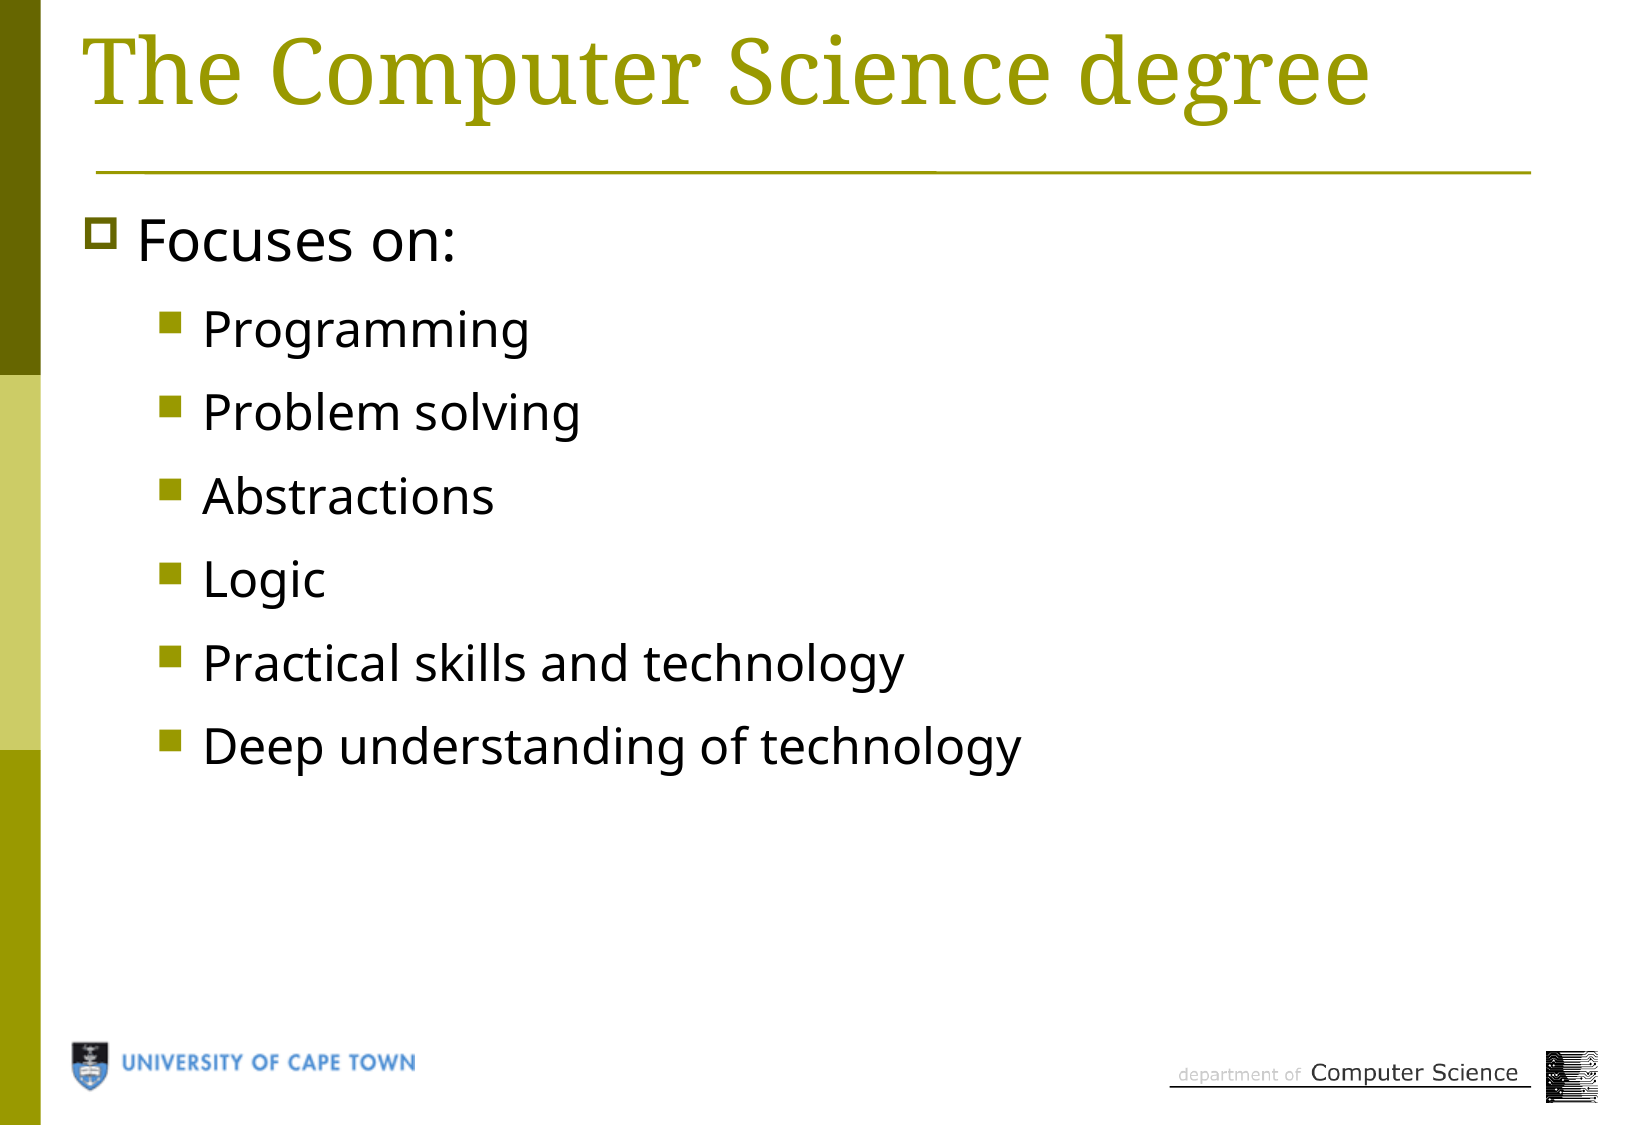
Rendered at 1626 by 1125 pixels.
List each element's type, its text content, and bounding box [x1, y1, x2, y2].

picture [1546, 1051, 1598, 1103]
picture [1169, 1043, 1532, 1091]
title The Computer Science degree [81, 0, 1543, 172]
list Focuses on: Programming Problem solving Abstractions Logic Practical skills and technology Deep understanding of technology [81, 196, 1543, 939]
picture [61, 1024, 415, 1103]
